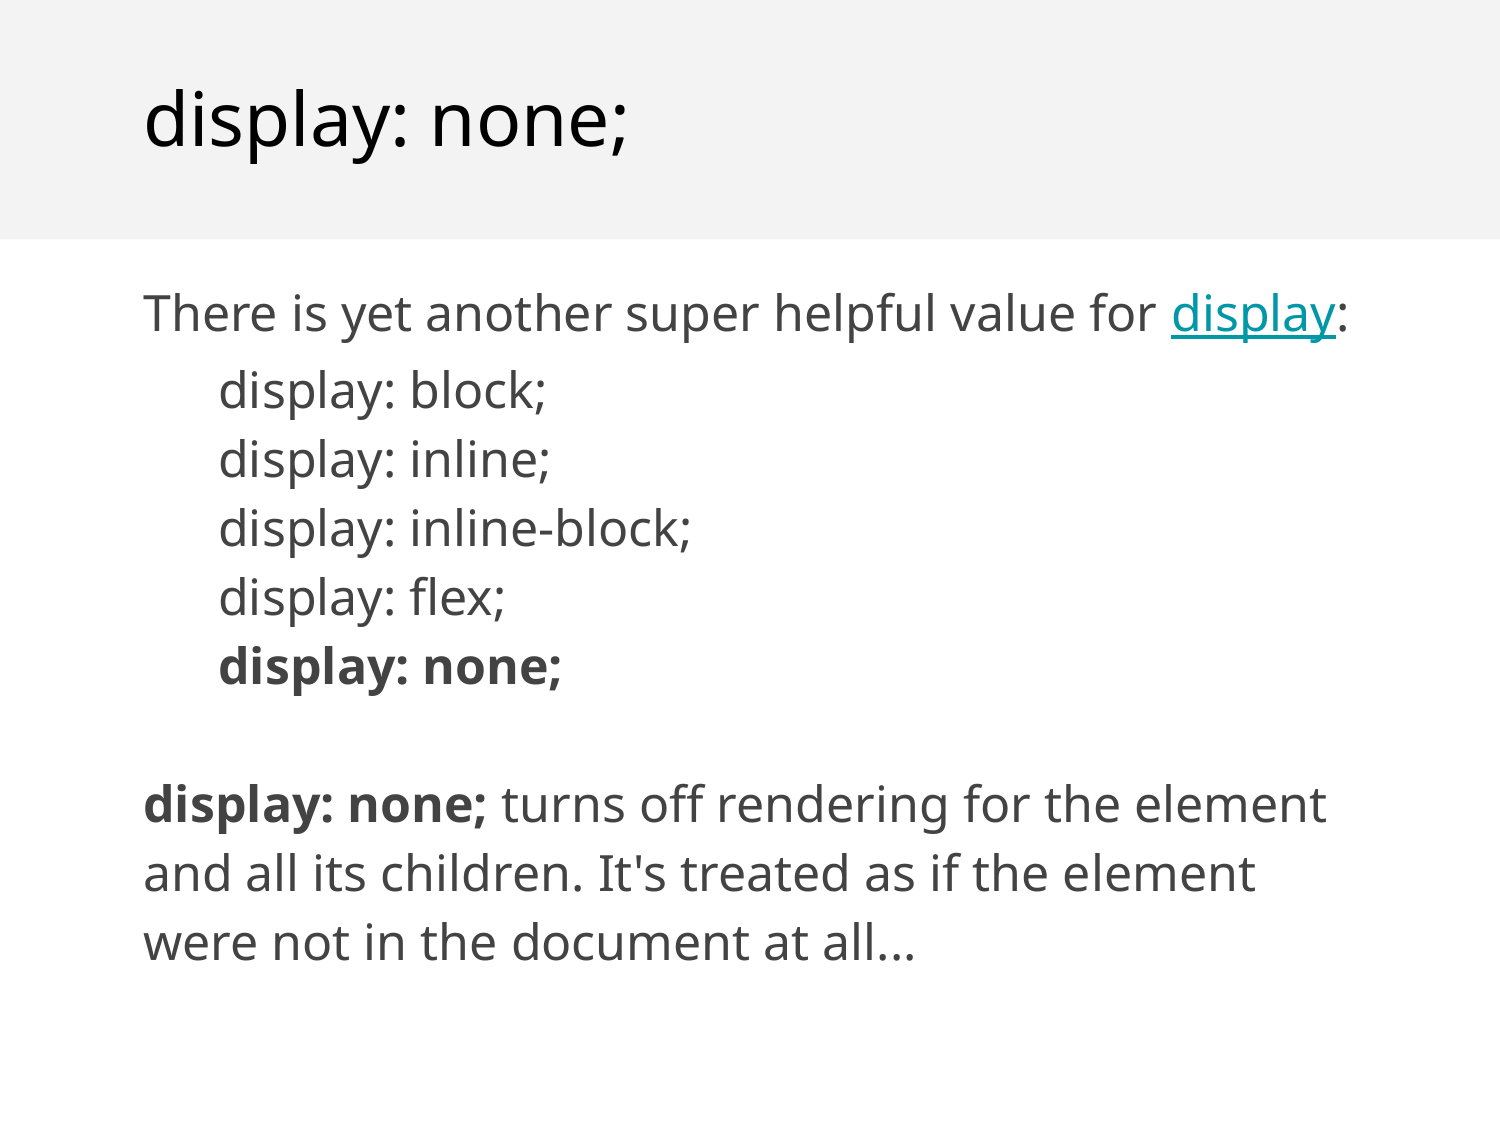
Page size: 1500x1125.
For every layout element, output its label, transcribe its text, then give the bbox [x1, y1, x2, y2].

title display: none; [128, 56, 1432, 183]
list There is yet another super helpful value for display: display: block; display: inline; display: inline-block; display: flex; display: none; display: none; turns off rendering for the element and all its children. It's treated as if the element were not in the document at all... [128, 255, 1372, 1004]
